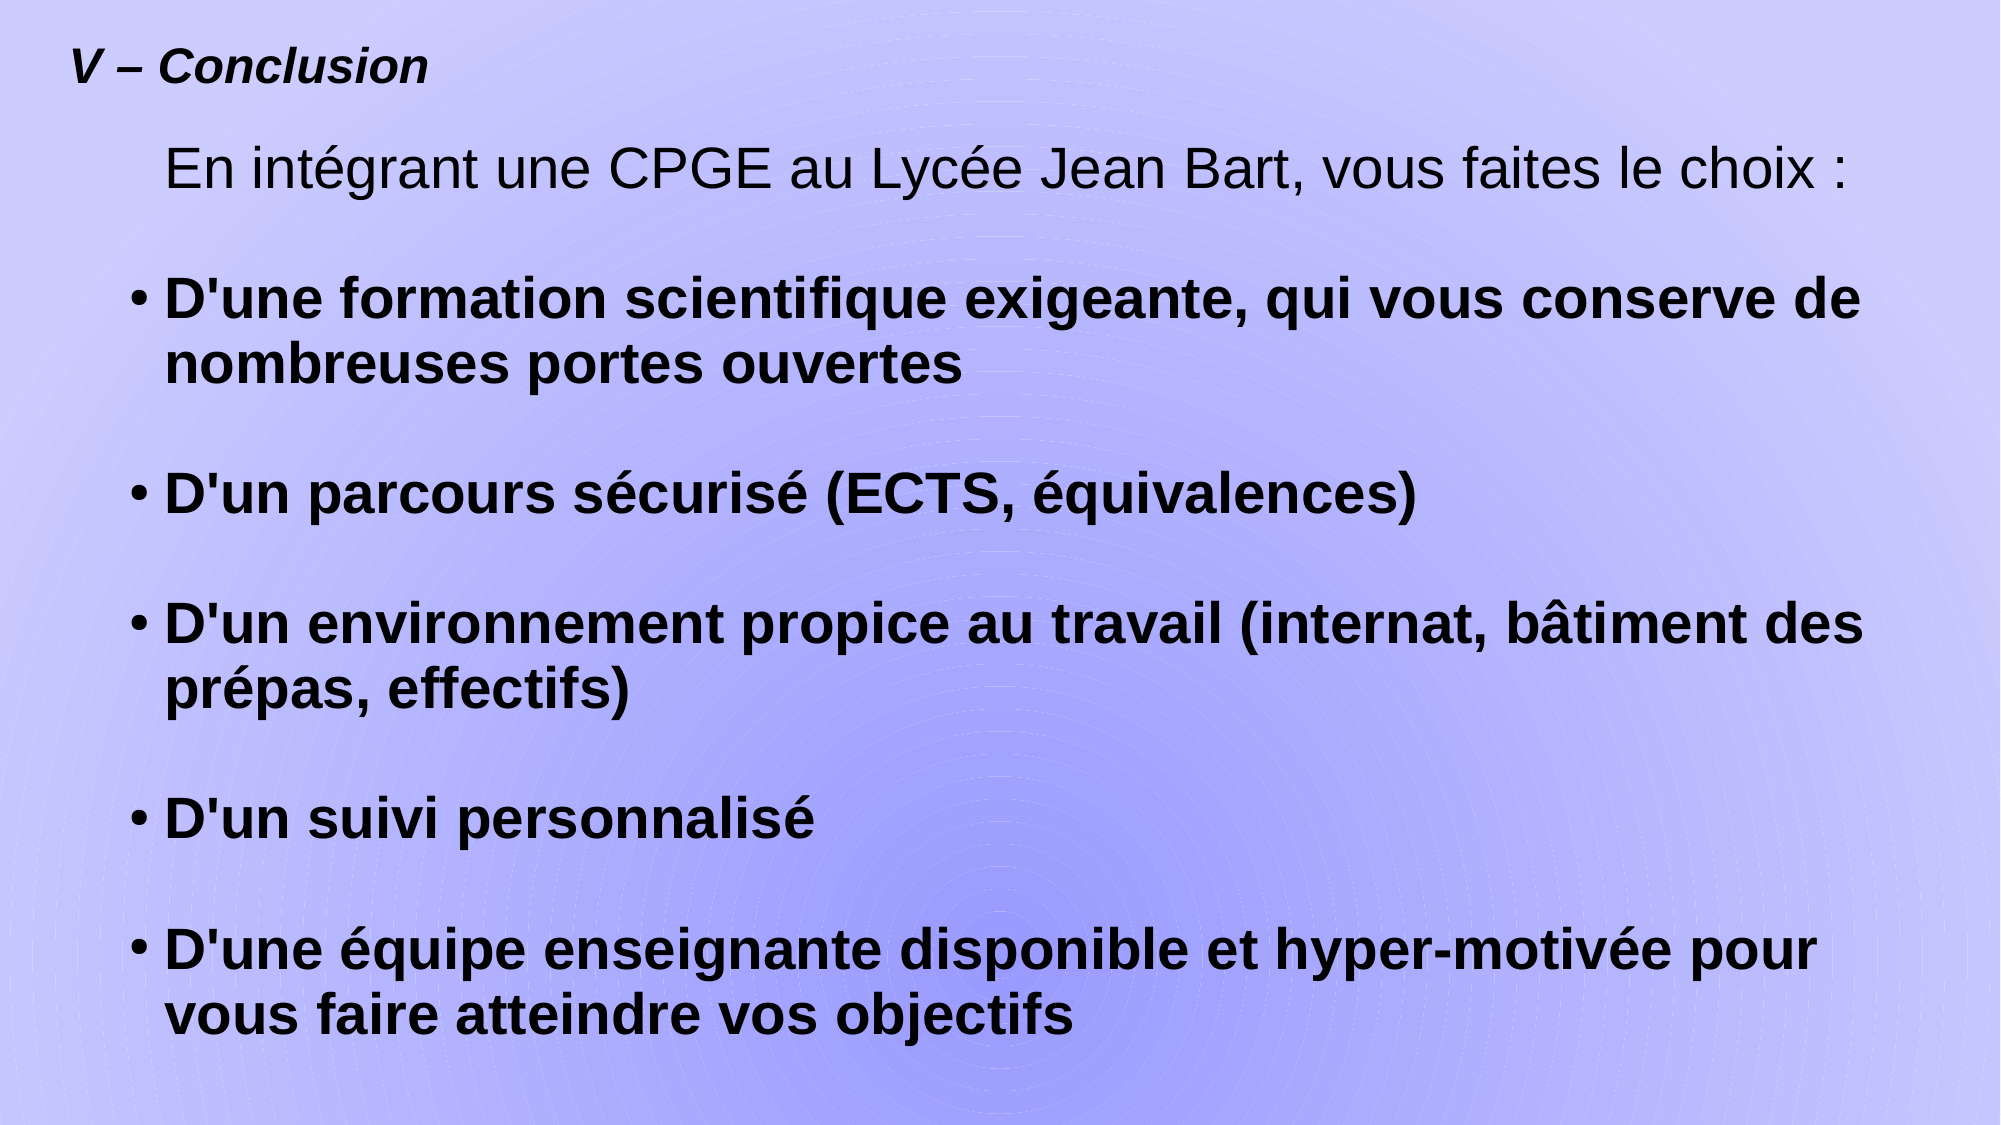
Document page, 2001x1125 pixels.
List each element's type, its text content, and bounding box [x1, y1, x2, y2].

text_box En intégrant une CPGE au Lycée Jean Bart, vous faites le choix : D'une formation scientifique exigeante, qui vous conserve de nombreuses portes ouvertes D'un parcours sécurisé (ECTS, équivalences) D'un environnement propice au travail (internat, bâtiment des prépas, effectifs) D'un suivi personnalisé D'une équipe enseignante disponible et hyper-motivée pour vous faire atteindre vos objectifs [114, 128, 1973, 1125]
text_box V – Conclusion [53, 31, 1961, 160]
